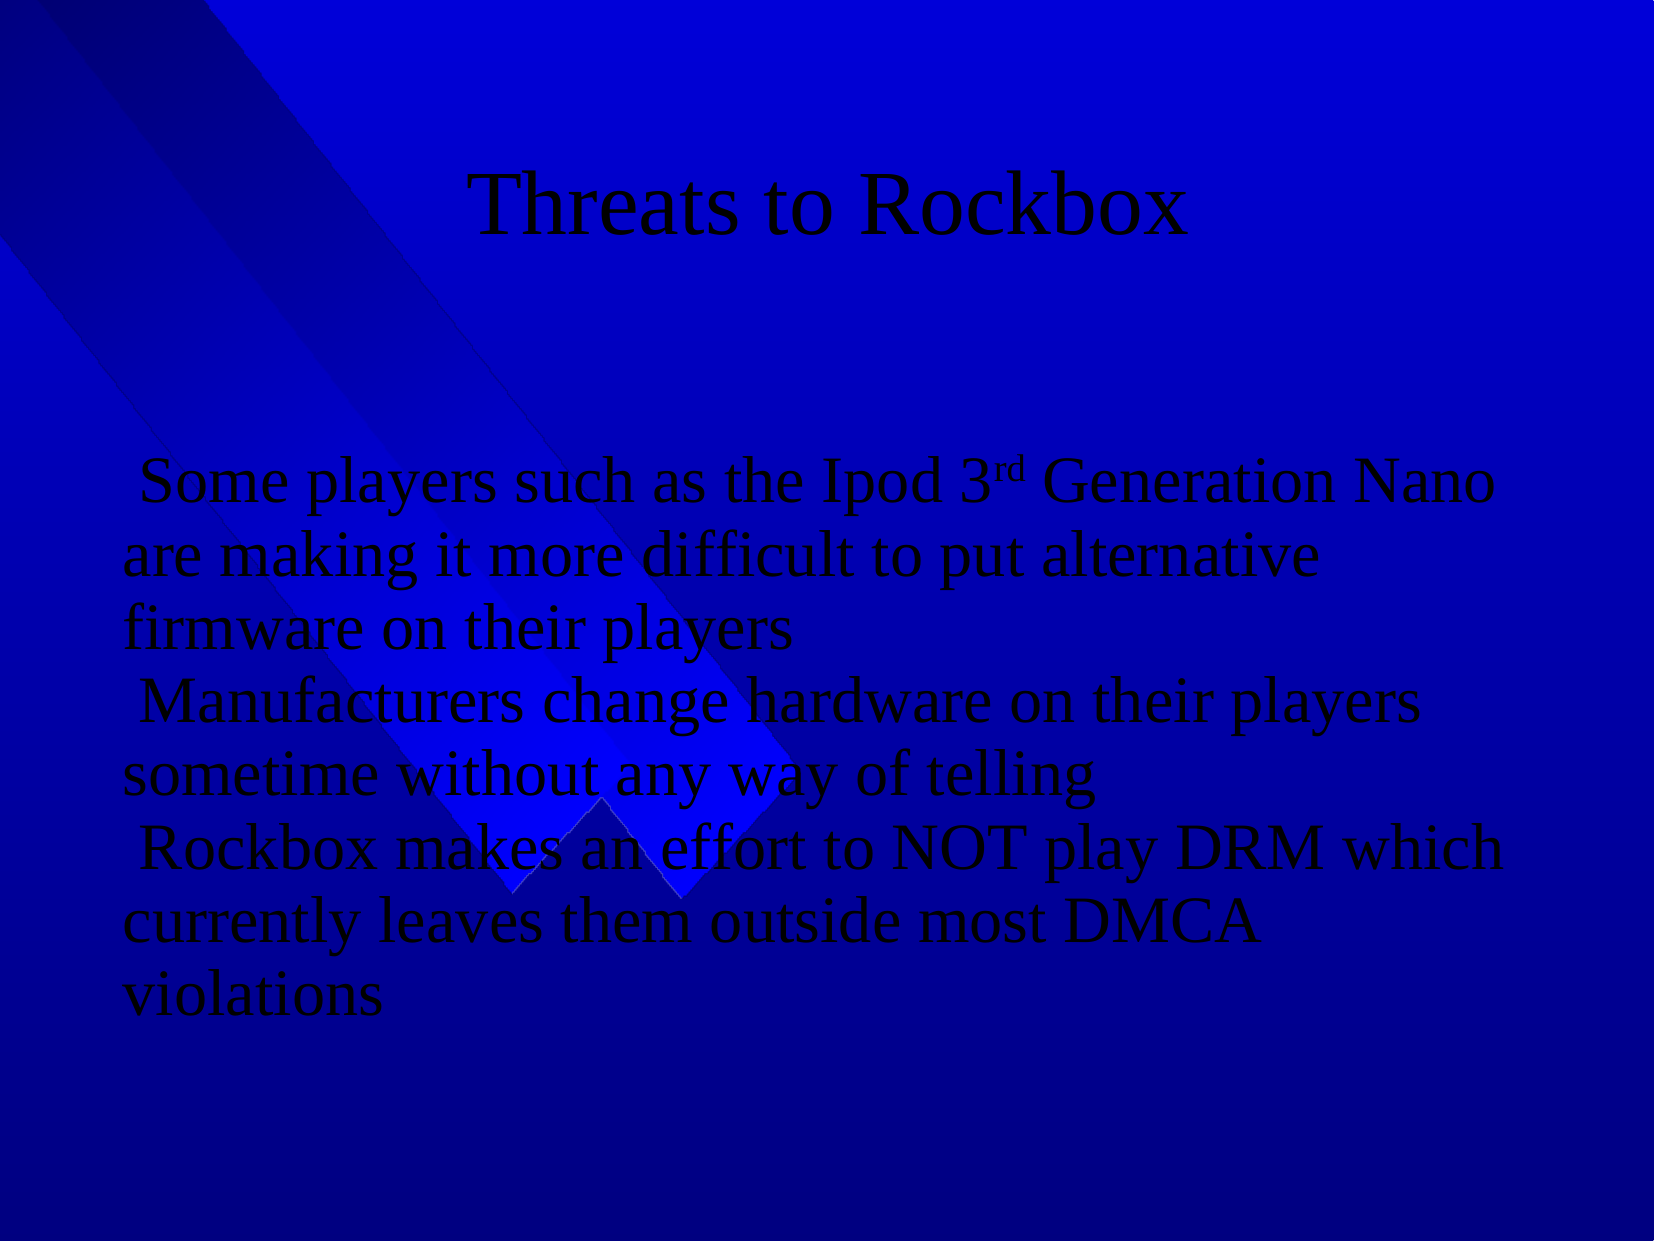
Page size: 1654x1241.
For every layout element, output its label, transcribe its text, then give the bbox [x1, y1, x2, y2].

title Threats to Rockbox [122, 99, 1535, 307]
subtitle Some players such as the Ipod 3rd Generation Nano are making it more difficult to put alternative firmware on their players Manufacturers change hardware on their players sometime without any way of telling Rockbox makes an effort to NOT play DRM which currently leaves them outside most DMCA violations [122, 346, 1535, 1128]
